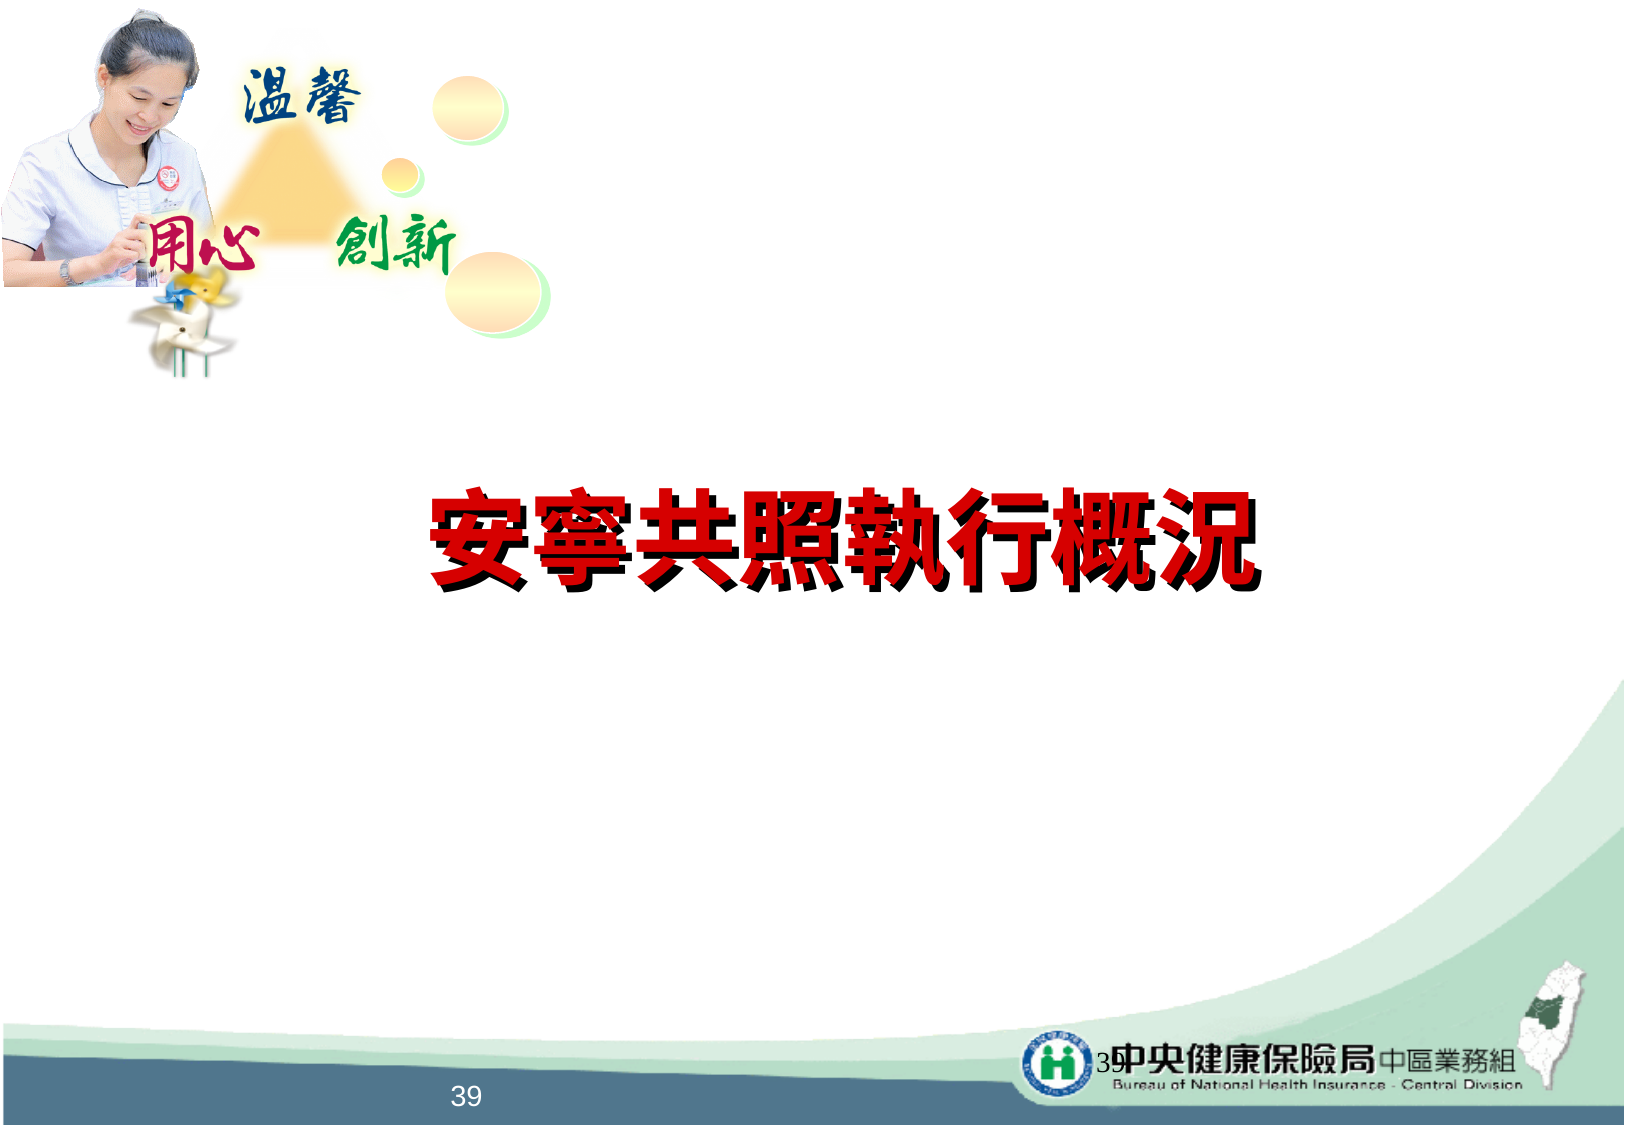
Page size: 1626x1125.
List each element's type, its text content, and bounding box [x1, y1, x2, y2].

text_box [1081, 1023, 1596, 1099]
title 安寧共照執行概況 [38, 304, 1625, 891]
text_box [435, 1065, 815, 1125]
